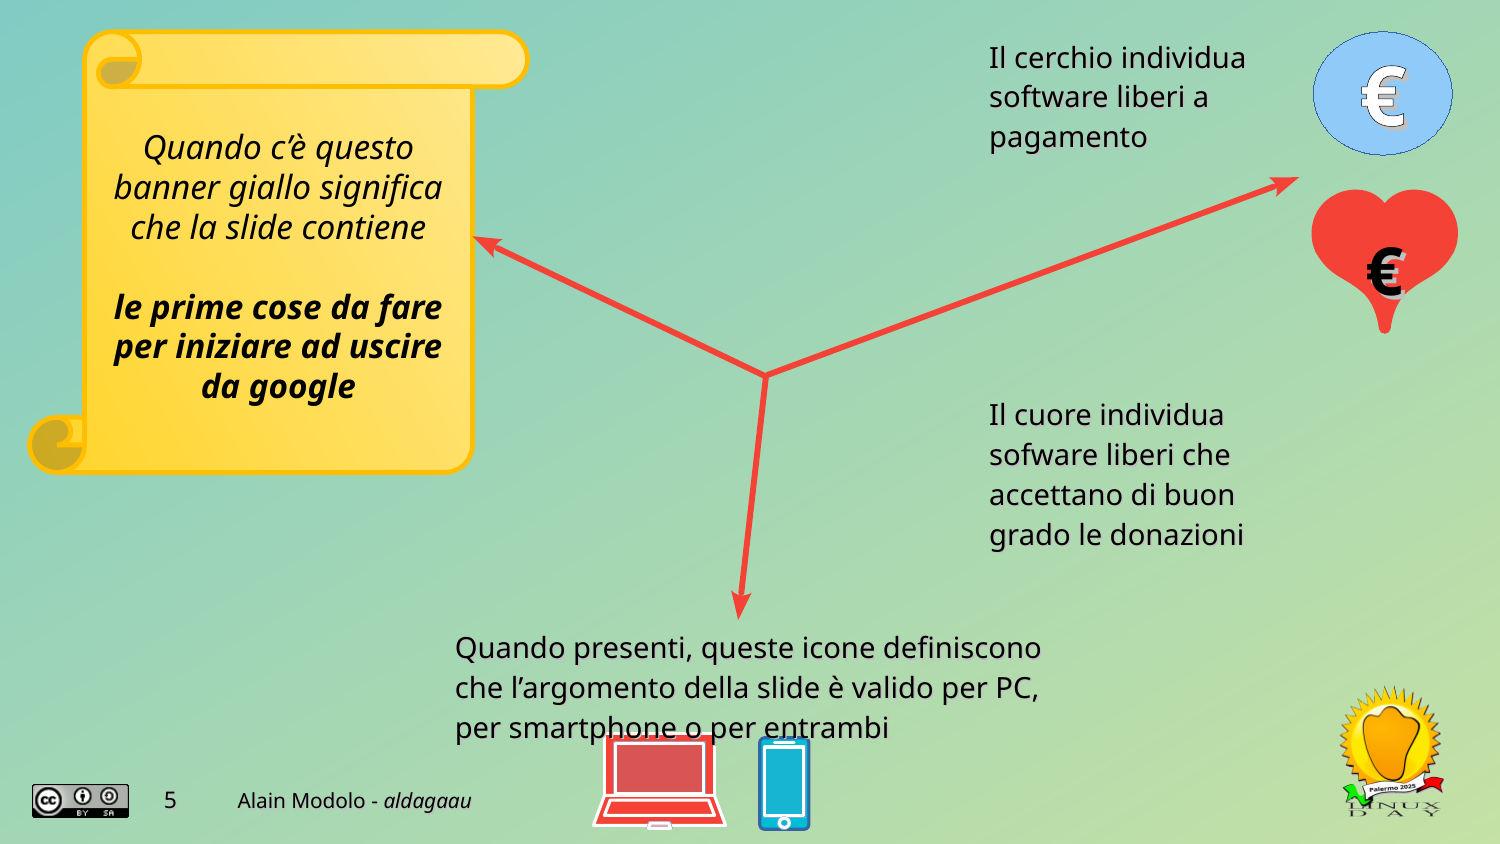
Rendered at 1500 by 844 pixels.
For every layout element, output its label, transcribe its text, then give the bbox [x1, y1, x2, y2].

text_box Il cerchio individua software liberi a pagamento Il cuore individua sofware liberi che accettano di buon grado le donazioni [974, 29, 1300, 602]
text_box Quando presenti, queste icone definiscono che l’argomento della slide è valido per PC, per smartphone o per entrambi [439, 620, 1061, 755]
text_box € [1317, 195, 1453, 328]
text_box [759, 755, 809, 830]
text_box € [1313, 31, 1453, 156]
picture [32, 784, 129, 818]
text_box Quando c’è questo banner giallo significa che la slide contiene le prime cose da fare per iniziare ad uscire da google [62, 31, 528, 473]
text_box [593, 755, 726, 829]
picture [1233, 670, 1500, 844]
